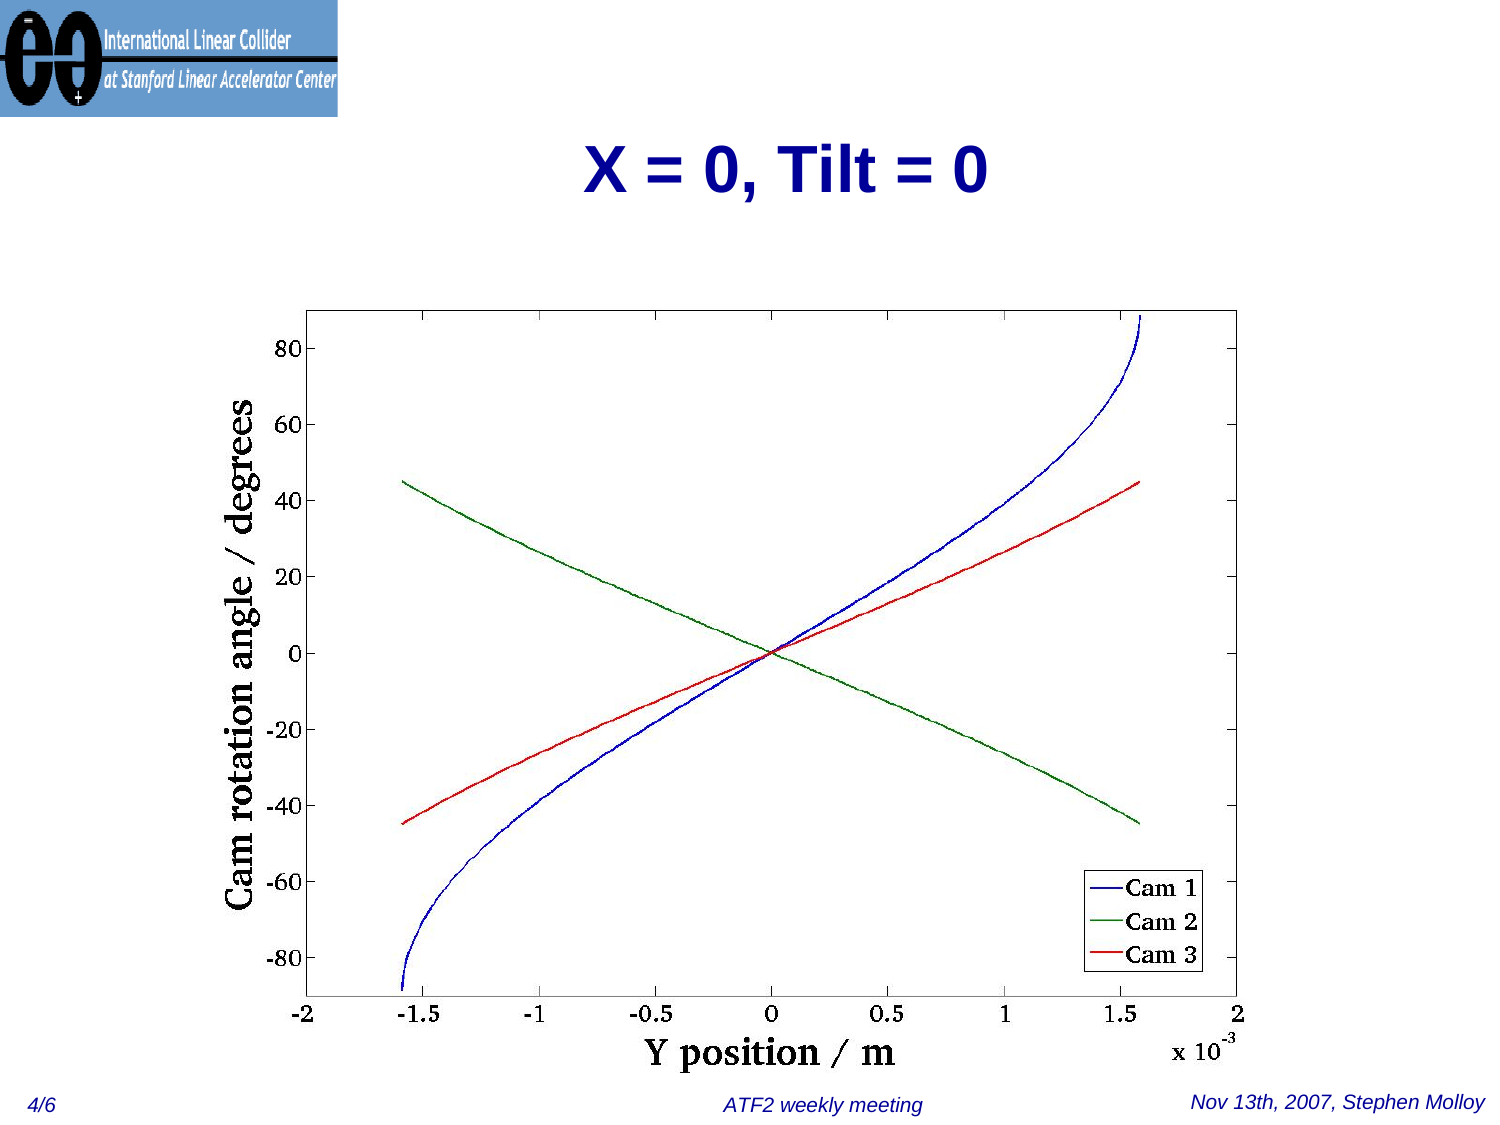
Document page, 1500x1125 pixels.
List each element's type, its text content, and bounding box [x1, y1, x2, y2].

picture [150, 247, 1350, 1088]
picture [0, 0, 338, 117]
title X = 0, Tilt = 0 [337, 87, 1237, 247]
